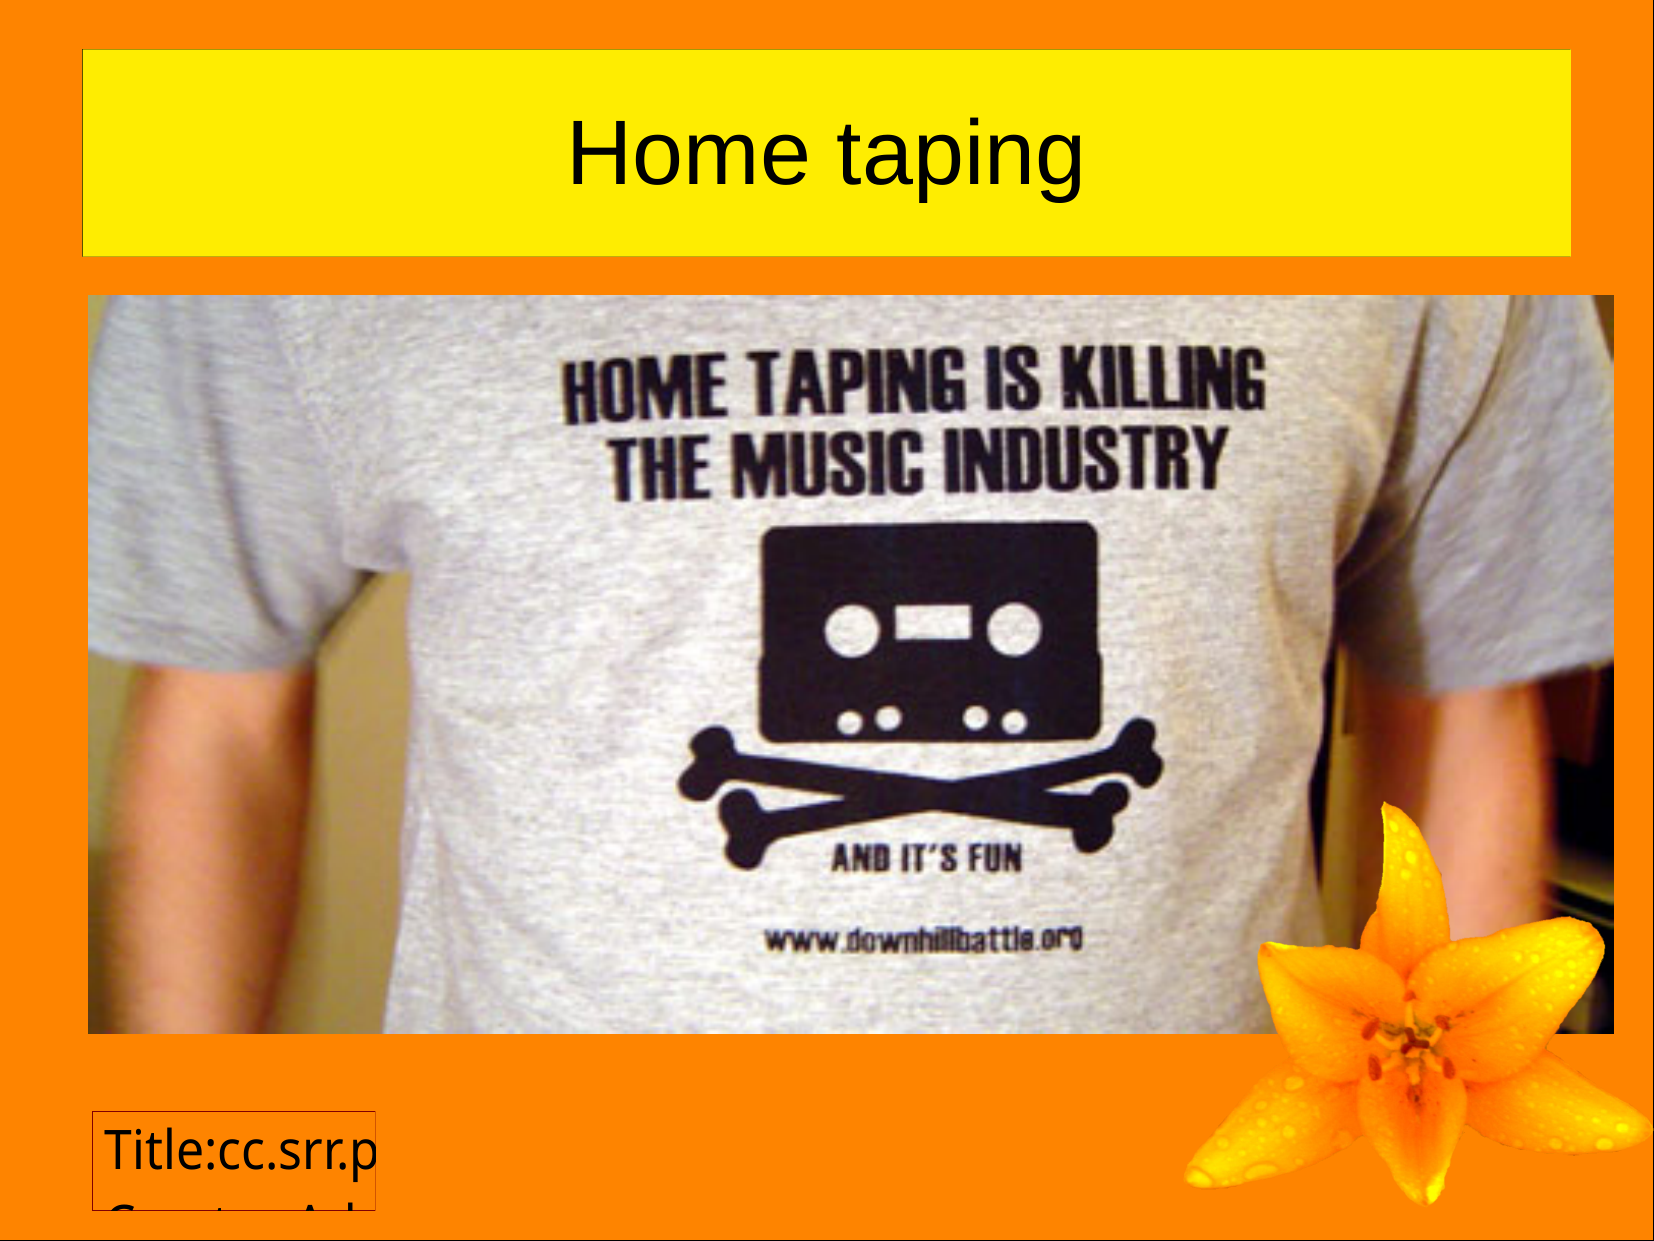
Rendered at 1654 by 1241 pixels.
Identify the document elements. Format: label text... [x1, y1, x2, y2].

picture [88, 295, 1654, 1241]
text_box [0, 0, 1654, 1241]
title Home taping [82, 49, 1571, 257]
picture [88, 1108, 376, 1211]
